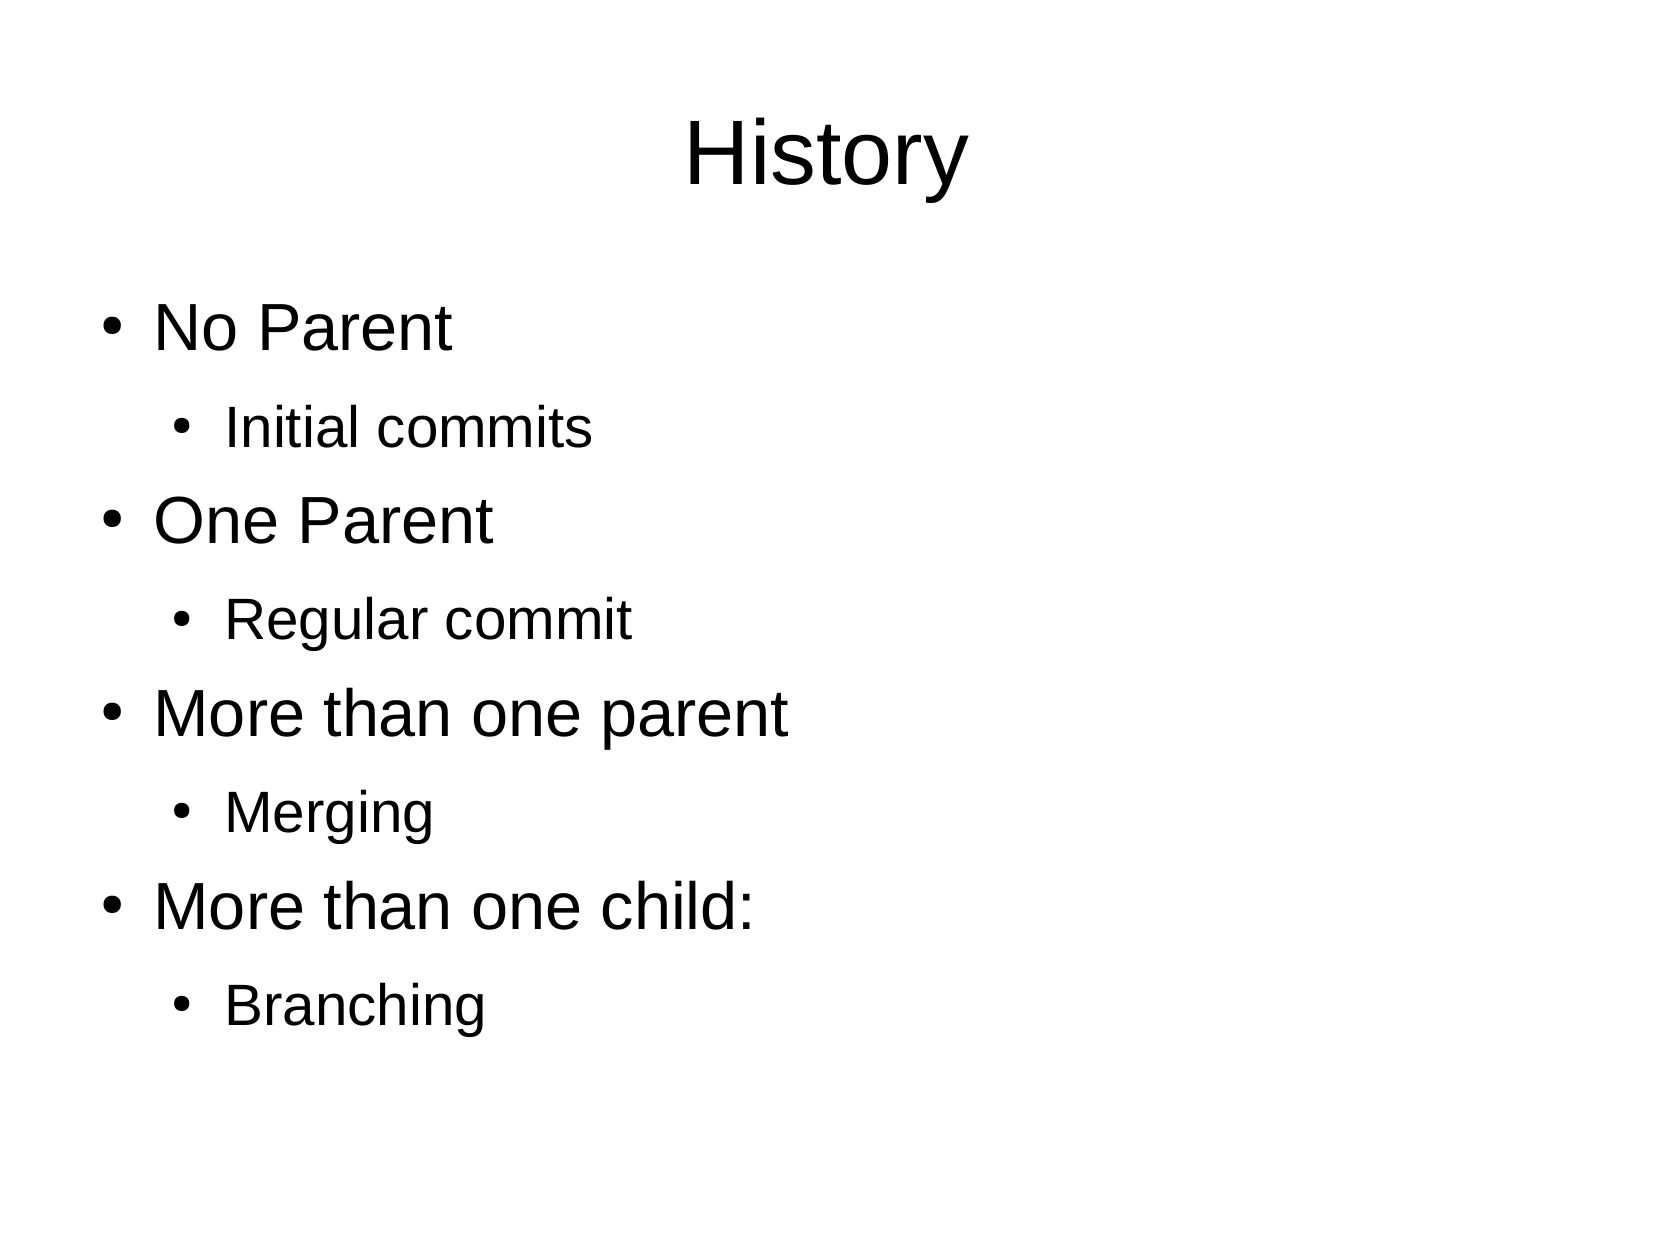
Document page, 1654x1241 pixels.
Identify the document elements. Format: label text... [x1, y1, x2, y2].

list No Parent Initial commits One Parent Regular commit More than one parent Merging More than one child: Branching [82, 290, 1571, 1109]
title History [82, 49, 1571, 257]
